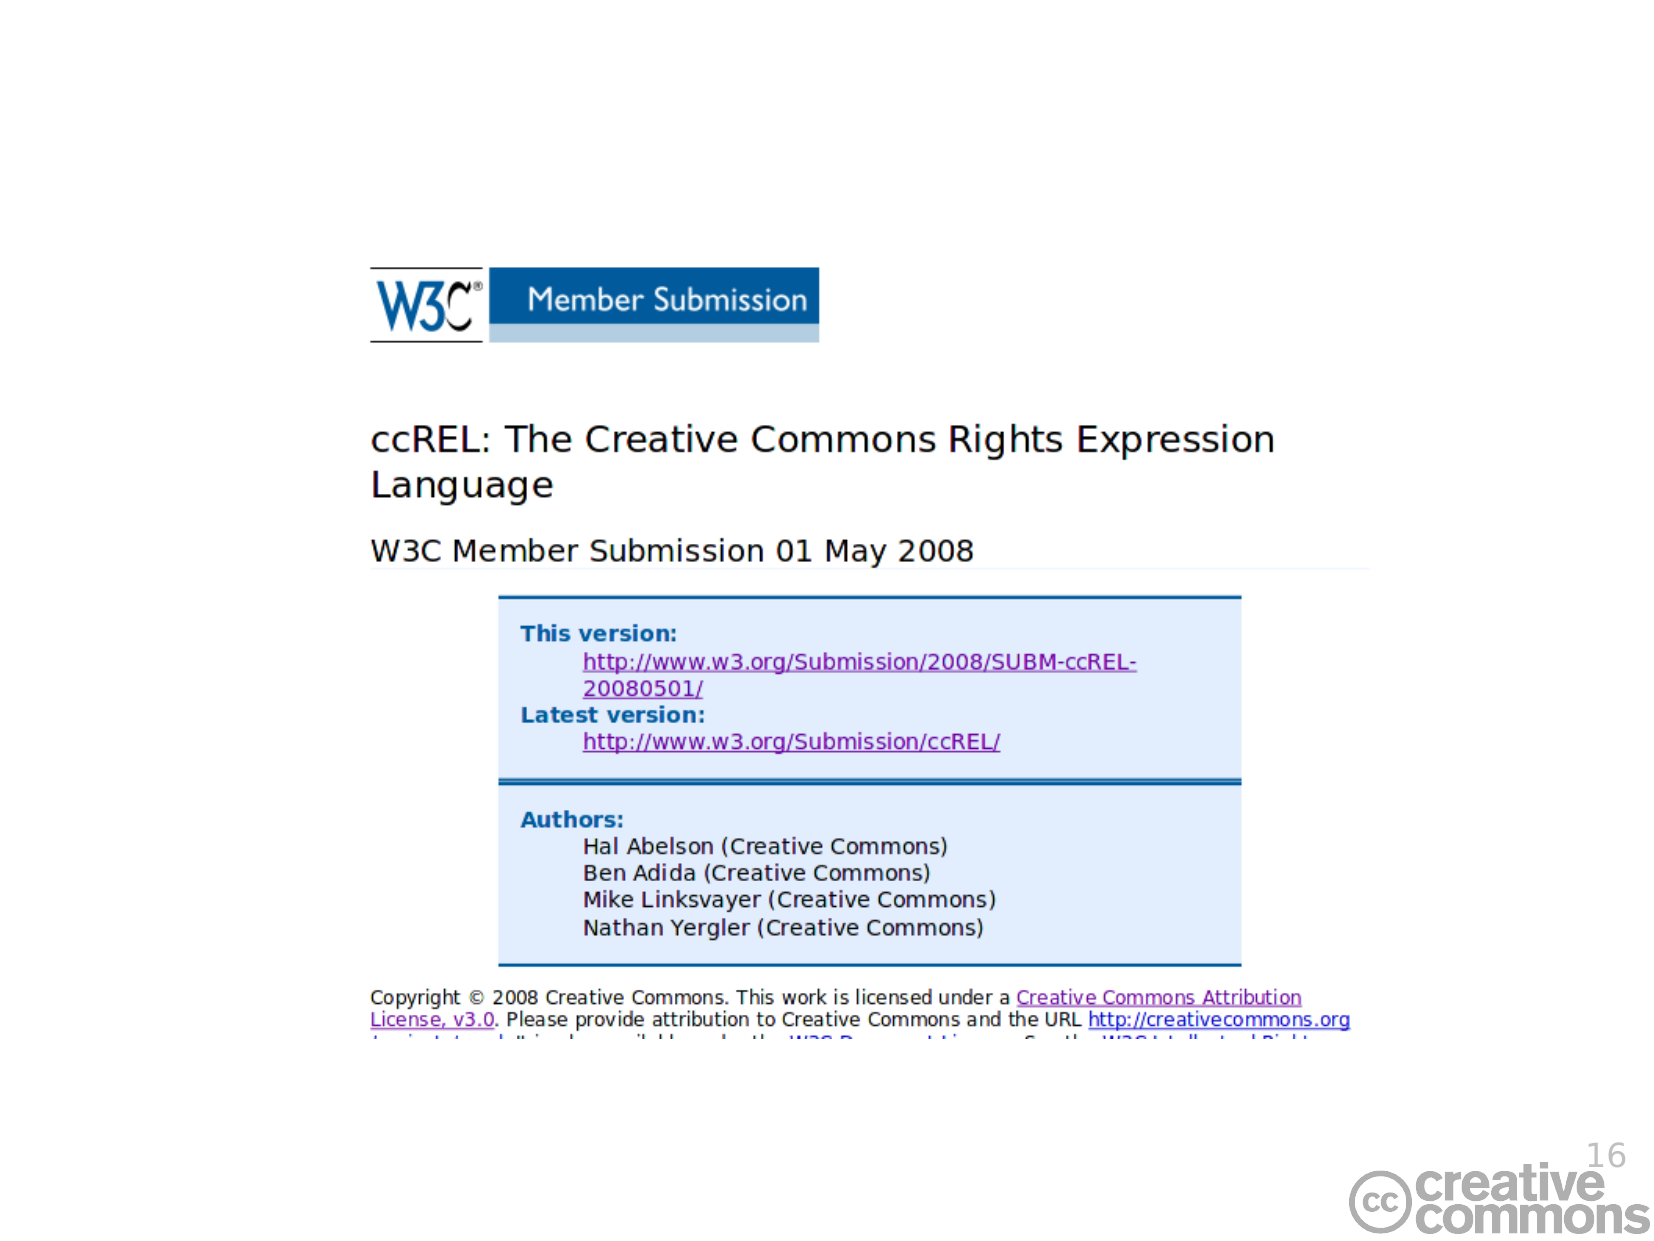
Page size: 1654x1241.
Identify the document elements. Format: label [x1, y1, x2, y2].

picture [1349, 1162, 1650, 1234]
picture [261, 202, 1392, 1039]
